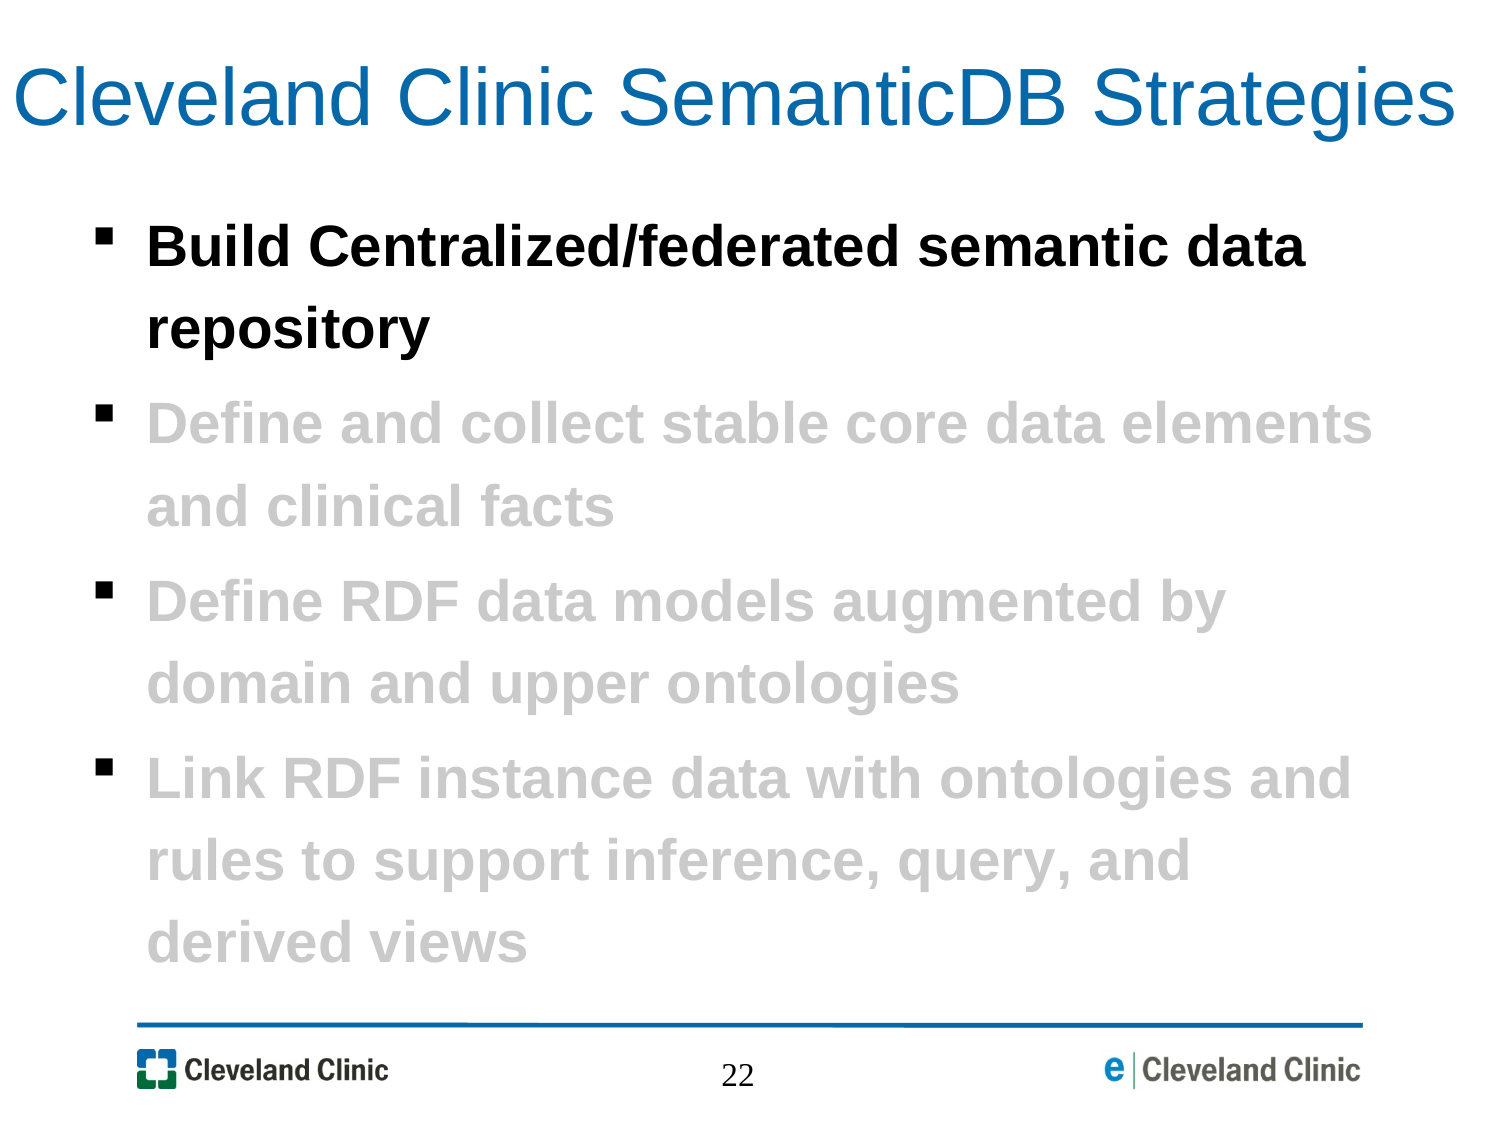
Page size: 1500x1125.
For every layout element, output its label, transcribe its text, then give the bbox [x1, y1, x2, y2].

title Cleveland Clinic SemanticDB Strategies [0, 0, 1500, 150]
list Build Centralized/federated semantic data repository Define and collect stable core data elements and clinical facts Define RDF data models augmented by domain and upper ontologies Link RDF instance data with ontologies and rules to support inference, query, and derived views [62, 187, 1420, 1125]
